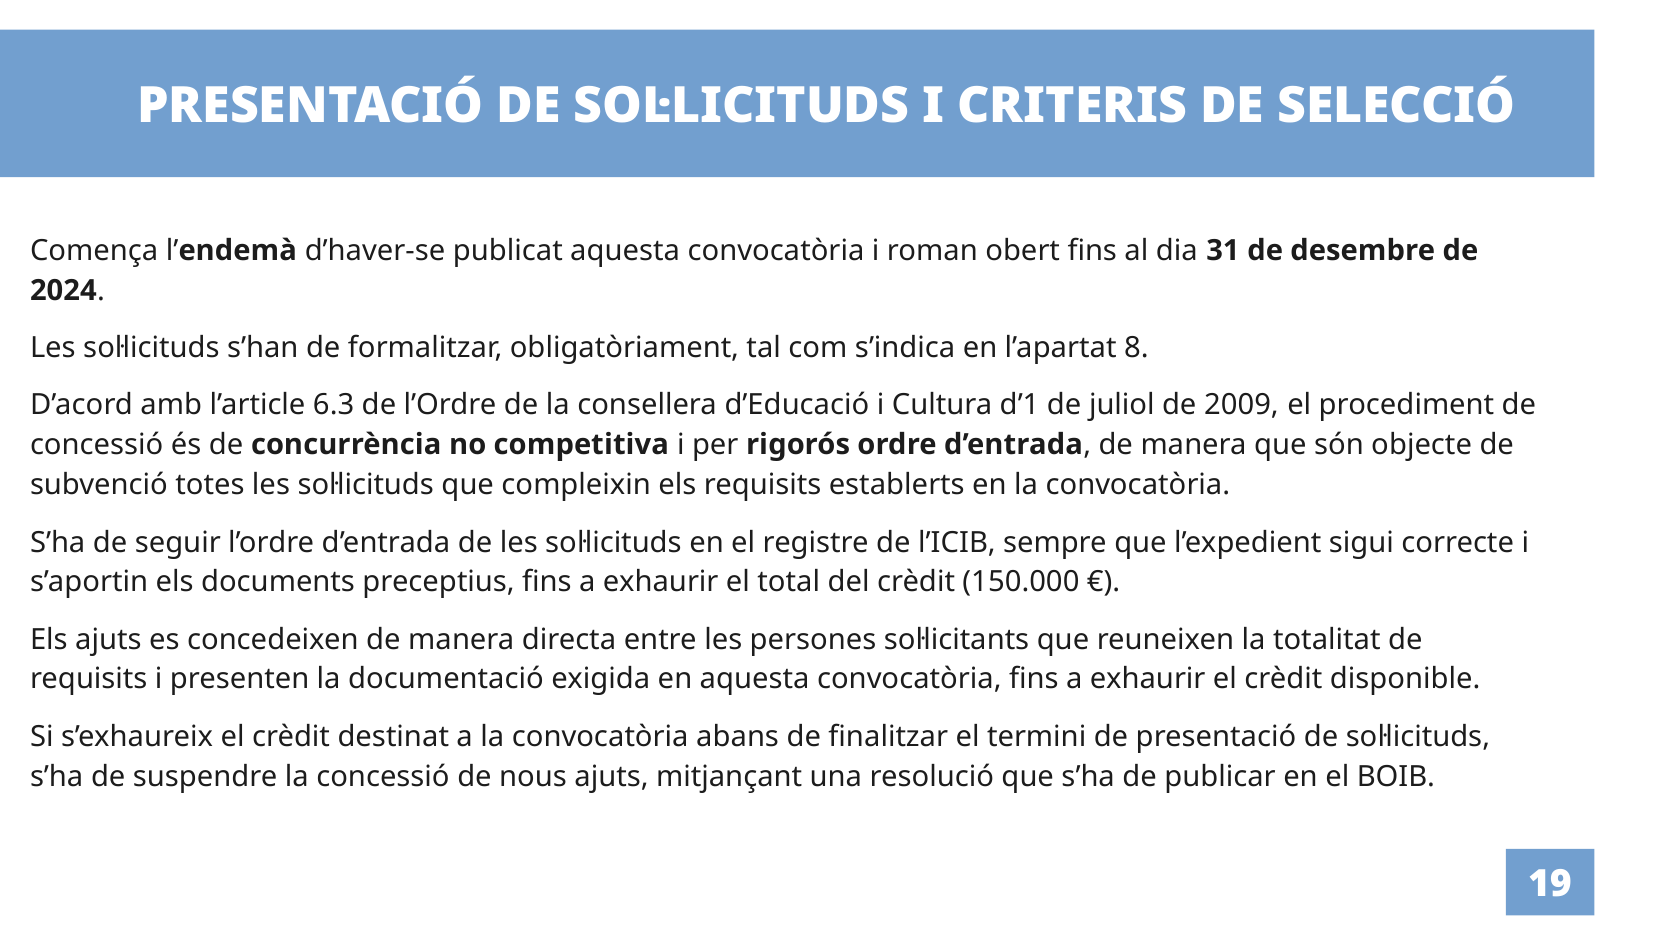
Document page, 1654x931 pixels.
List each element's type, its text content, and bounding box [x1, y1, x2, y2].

title PRESENTACIÓ DE SOL·LICITUDS I CRITERIS DE SELECCIÓ [59, 44, 1595, 163]
list Comença l’endemà d’haver-se publicat aquesta convocatòria i roman obert fins al dia 31 de desembre de 2024. Les sol·licituds s’han de formalitzar, obligatòriament, tal com s’indica en l’apartat 8. D’acord amb l’article 6.3 de l’Ordre de la consellera d’Educació i Cultura d’1 de juliol de 2009, el procediment de concessió és de concurrència no competitiva i per rigorós ordre d’entrada, de manera que són objecte de subvenció totes les sol·licituds que compleixin els requisits establerts en la convocatòria. S’ha de seguir l’ordre d’entrada de les sol·licituds en el registre de l’ICIB, sempre que l’expedient sigui correcte i s’aportin els documents preceptius, fins a exhaurir el total del crèdit (150.000 €). Els ajuts es concedeixen de manera directa entre les persones sol·licitants que reuneixen la totalitat de requisits i presenten la documentació exigida en aquesta convocatòria, fins a exhaurir el crèdit disponible. Si s’exhaureix el crèdit destinat a la convocatòria abans de finalitzar el termini de presentació de sol·licituds, s’ha de suspendre la concessió de nous ajuts, mitjançant una resolució que s’ha de publicar en el BOIB. [30, 180, 1546, 931]
